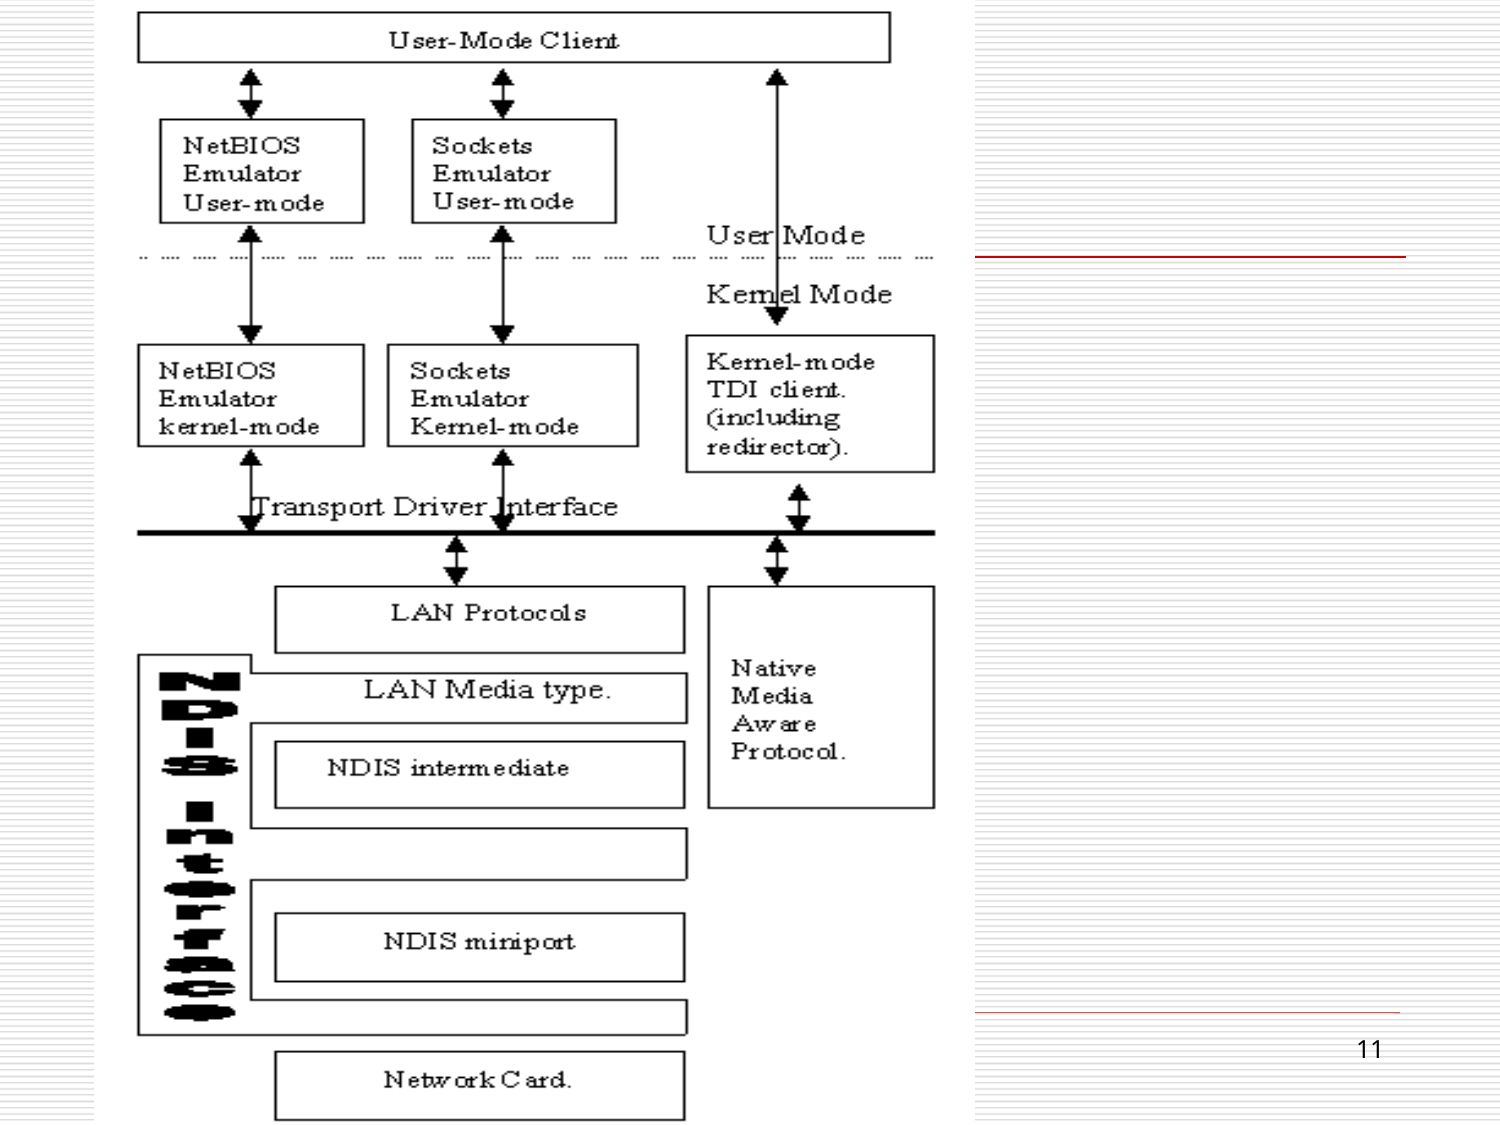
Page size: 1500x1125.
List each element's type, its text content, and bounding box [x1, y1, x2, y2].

title Network basics [975, 57, 1371, 201]
picture [0, 0, 1500, 1125]
